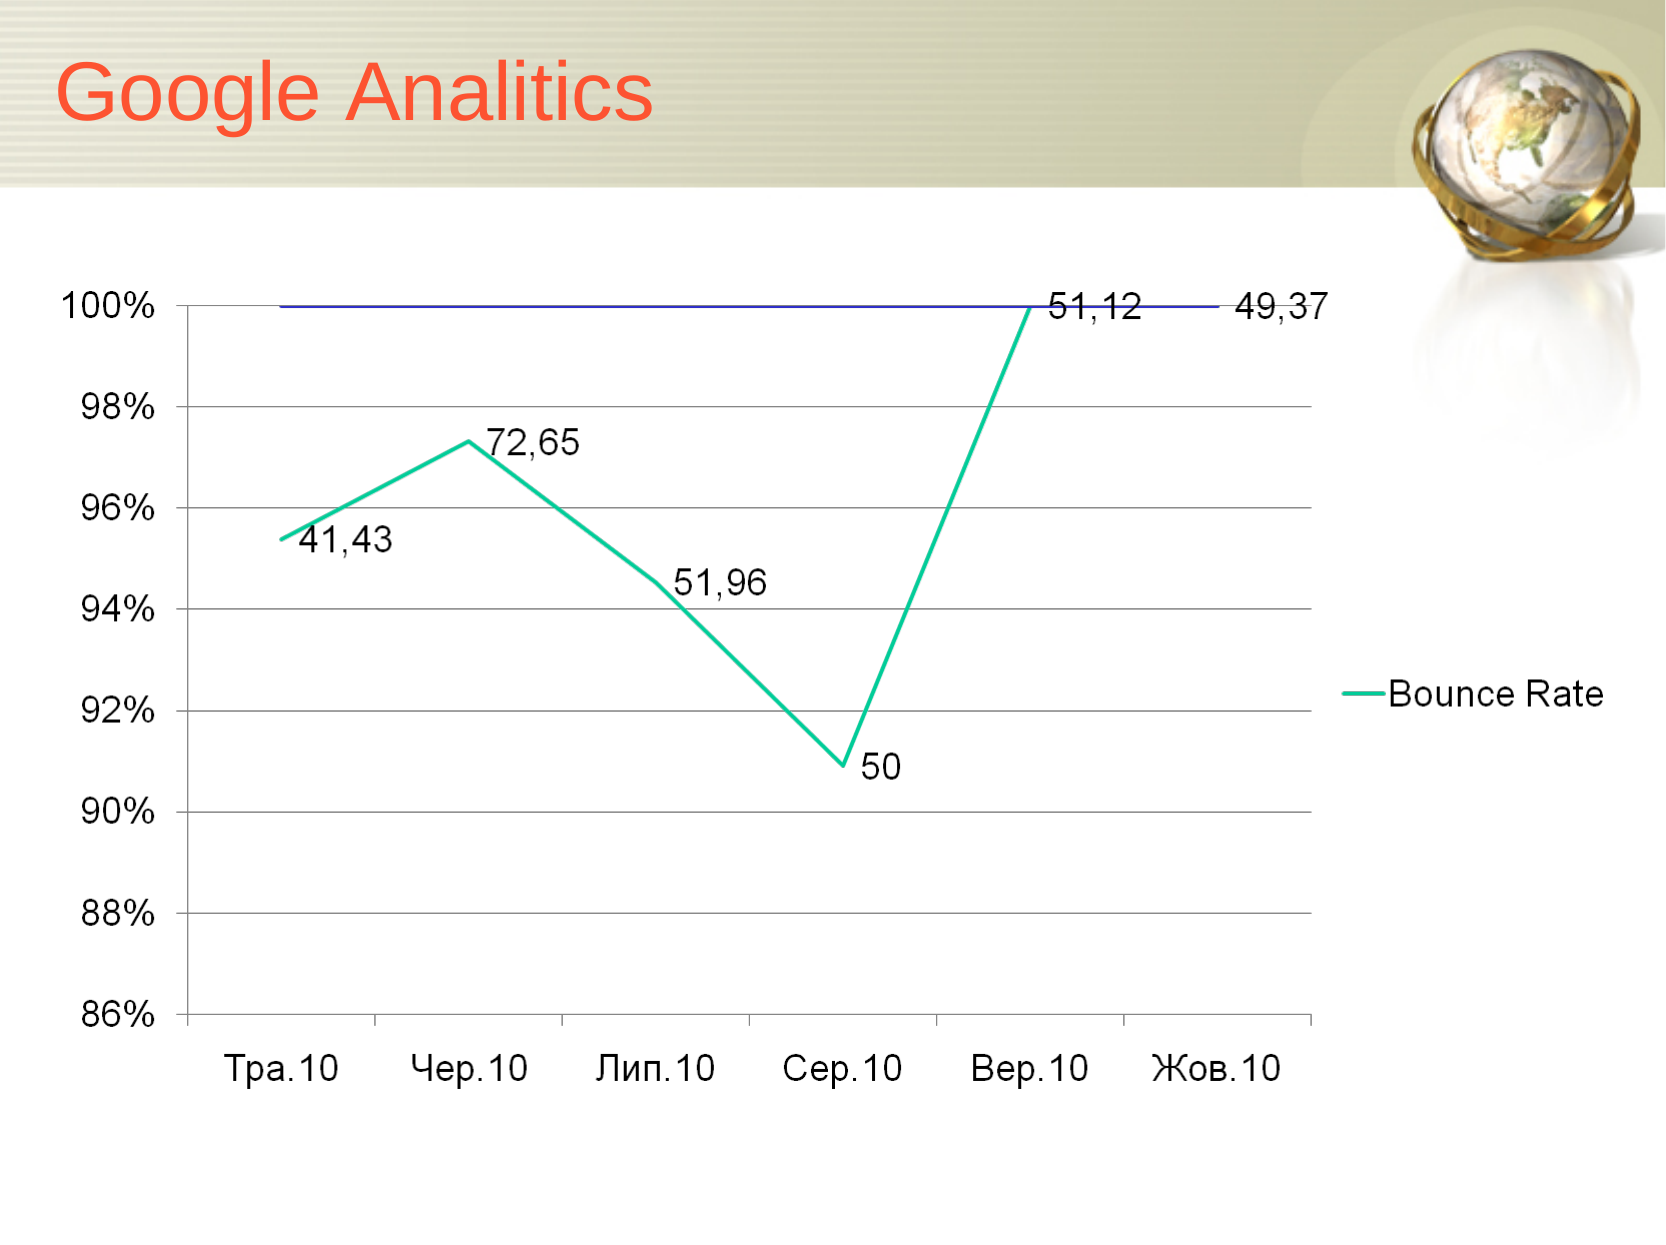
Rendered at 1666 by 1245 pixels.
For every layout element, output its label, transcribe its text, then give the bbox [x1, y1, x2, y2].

title Google Analitics [37, 12, 1388, 163]
text_box [37, 275, 1626, 1113]
picture [0, 0, 1666, 1245]
